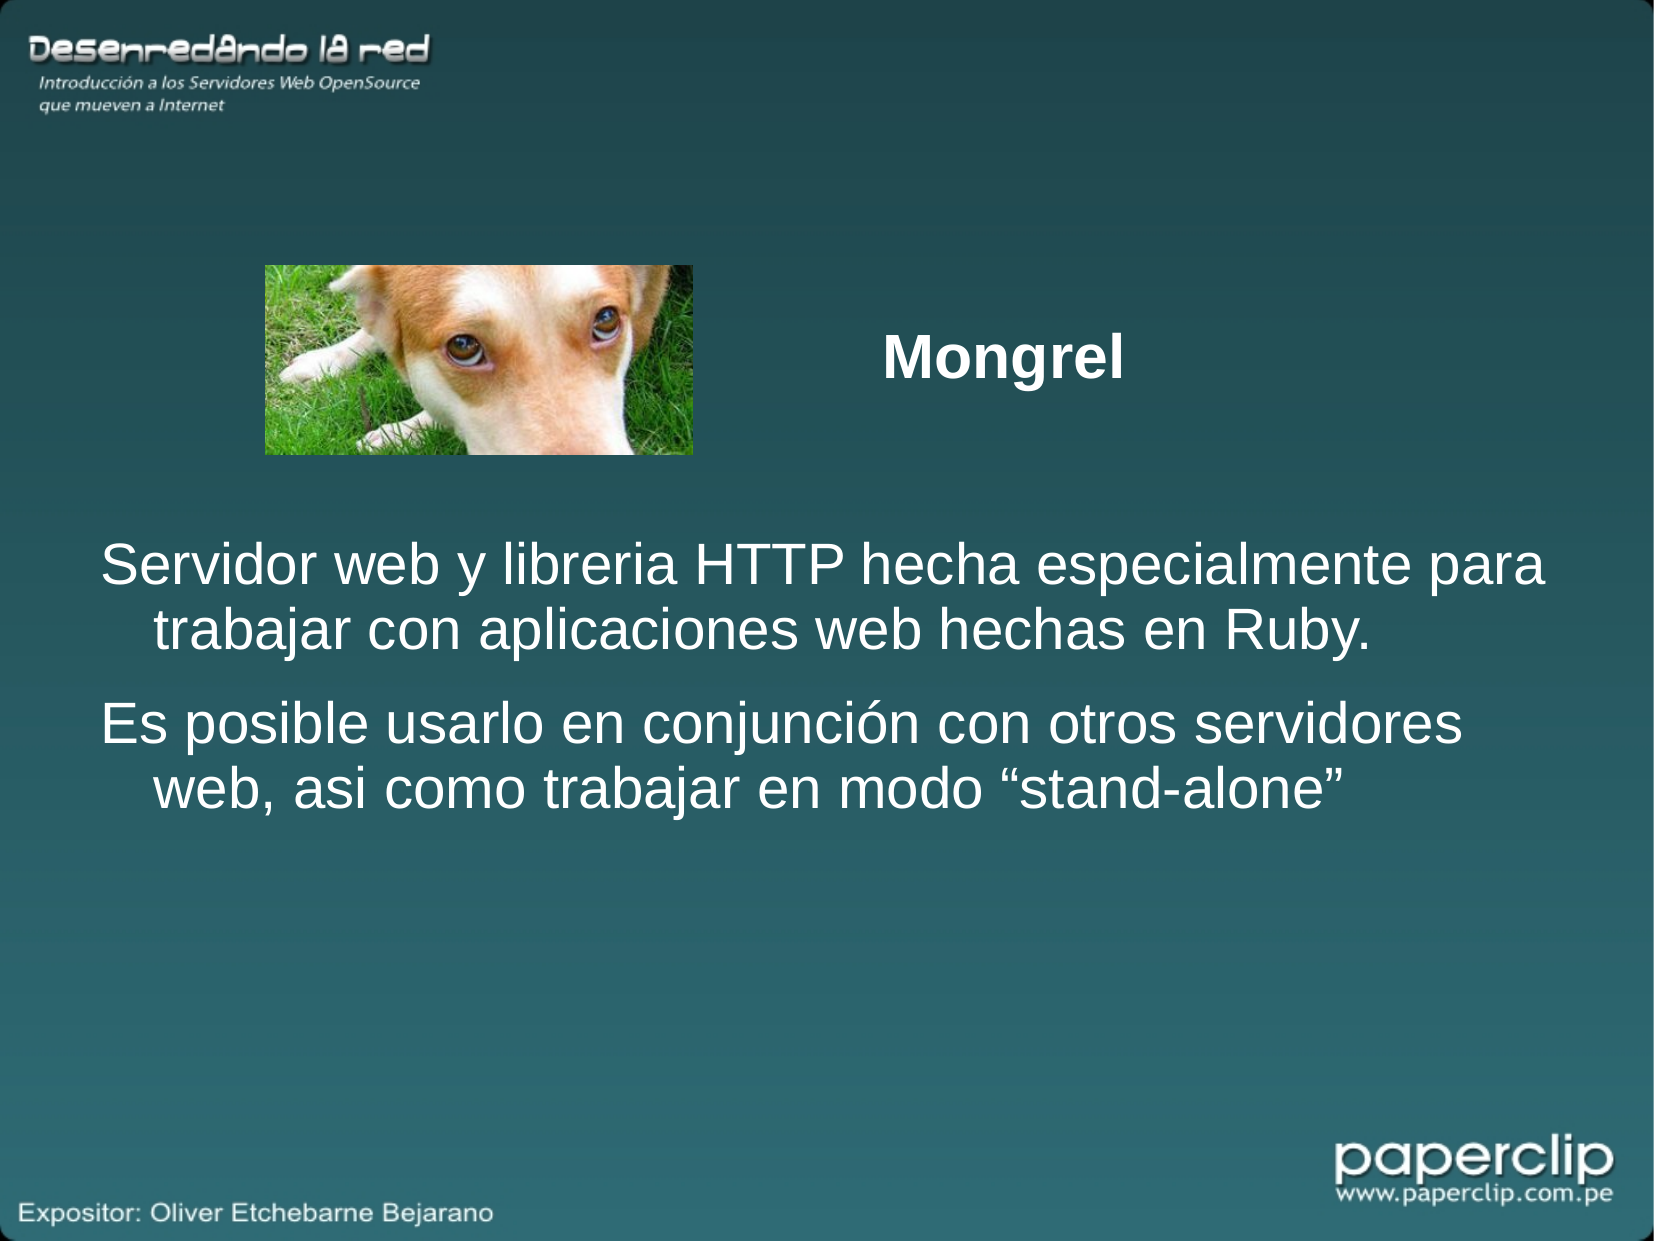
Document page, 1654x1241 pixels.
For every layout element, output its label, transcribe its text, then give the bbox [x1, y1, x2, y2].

picture [0, 0, 1654, 1241]
list Servidor web y libreria HTTP hecha especialmente para trabajar con aplicaciones web hechas en Ruby. Es posible usarlo en conjunción con otros servidores web, asi como trabajar en modo “stand-alone” [82, 531, 1572, 1130]
title Mongrel [590, 260, 1418, 453]
